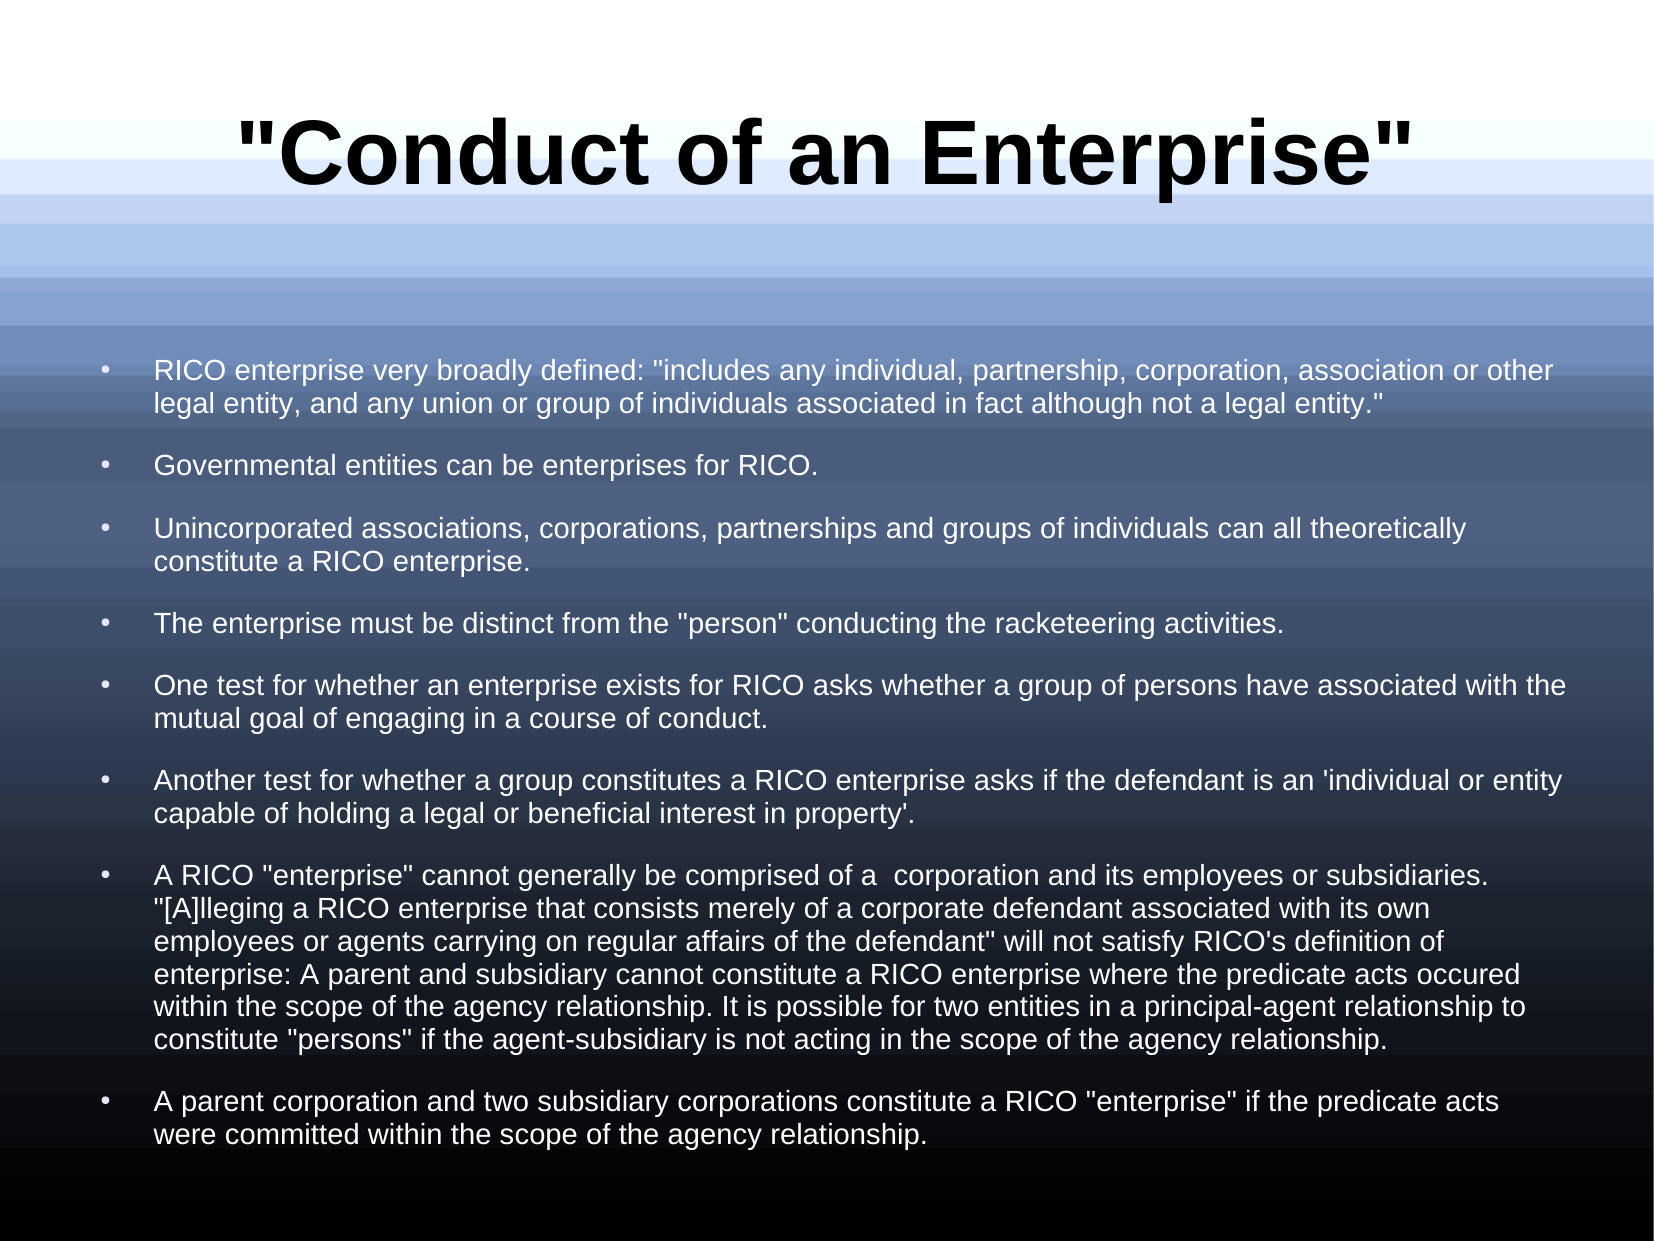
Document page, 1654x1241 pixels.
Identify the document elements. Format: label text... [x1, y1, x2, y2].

picture [0, 0, 1654, 1241]
title "Conduct of an Enterprise" [82, 49, 1571, 257]
list RICO enterprise very broadly defined: "includes any individual, partnership, corporation, association or other legal entity, and any union or group of individuals associated in fact although not a legal entity." Governmental entities can be enterprises for RICO. Unincorporated associations, corporations, partnerships and groups of individuals can all theoretically constitute a RICO enterprise. The enterprise must be distinct from the "person" conducting the racketeering activities. One test for whether an enterprise exists for RICO asks whether a group of persons have associated with the mutual goal of engaging in a course of conduct. Another test for whether a group constitutes a RICO enterprise asks if the defendant is an 'individual or entity capable of holding a legal or beneficial interest in property'. A RICO "enterprise" cannot generally be comprised of a corporation and its employees or subsidiaries. "[A]lleging a RICO enterprise that consists merely of a corporate defendant associated with its own employees or agents carrying on regular affairs of the defendant" will not satisfy RICO's definition of enterprise: A parent and subsidiary cannot constitute a RICO enterprise where the predicate acts occured within the scope of the agency relationship. It is possible for two entities in a principal-agent relationship to constitute "persons" if the agent-subsidiary is not acting in the scope of the agency relationship. A parent corporation and two subsidiary corporations constitute a RICO "enterprise" if the predicate acts were committed within the scope of the agency relationship. [82, 354, 1571, 1152]
